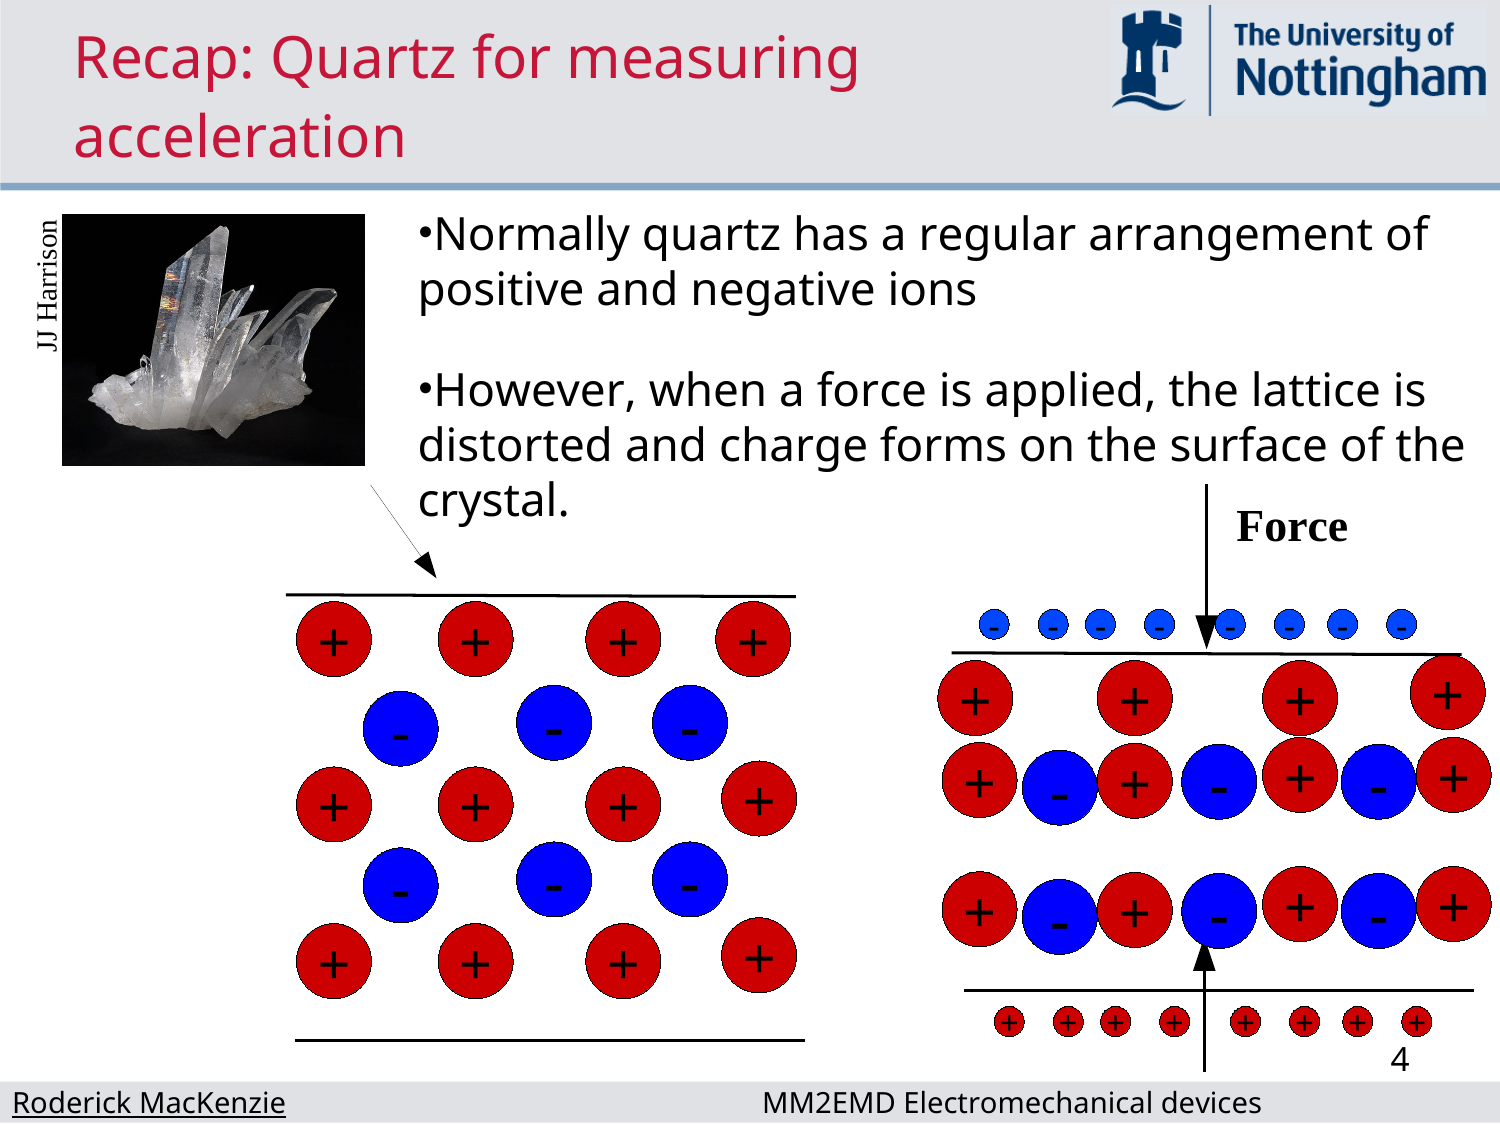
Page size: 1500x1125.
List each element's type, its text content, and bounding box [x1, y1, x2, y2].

text_box + [1230, 1006, 1261, 1037]
text_box - [1022, 879, 1098, 955]
text_box + [1097, 872, 1173, 948]
text_box - [363, 847, 439, 923]
text_box + [438, 766, 514, 842]
text_box + [721, 917, 797, 993]
text_box - [652, 685, 728, 761]
text_box + [438, 923, 514, 999]
text_box + [296, 923, 372, 999]
text_box - [1386, 609, 1417, 640]
text_box + [296, 766, 372, 842]
text_box - [363, 691, 439, 767]
text_box - [1038, 609, 1069, 640]
text_box - [516, 841, 592, 917]
text_box + [585, 923, 661, 999]
text_box - [1215, 609, 1246, 640]
text_box + [1342, 1006, 1373, 1037]
text_box - [1022, 750, 1098, 826]
text_box - [1144, 609, 1175, 640]
text_box + [1416, 737, 1492, 813]
text_box + [585, 766, 661, 842]
text_box + [721, 760, 797, 837]
text_box - [1274, 609, 1305, 640]
text_box + [937, 660, 1013, 736]
text_box + [585, 601, 661, 677]
text_box + [942, 742, 1018, 818]
text_box - [1085, 609, 1116, 640]
text_box + [1159, 1006, 1190, 1037]
text_box + [1100, 1006, 1131, 1037]
text_box + [715, 601, 791, 677]
text_box + [1289, 1006, 1320, 1037]
text_box Normally quartz has a regular arrangement of positive and negative ions However, when a force is applied, the lattice is distorted and charge forms on the surface of the crystal. [402, 197, 1499, 533]
text_box + [1053, 1006, 1084, 1037]
text_box Force [1221, 488, 1362, 559]
text_box - [1181, 873, 1257, 949]
text_box + [296, 601, 372, 677]
text_box + [1401, 1006, 1432, 1037]
text_box + [1410, 657, 1486, 730]
text_box - [1341, 744, 1417, 820]
text_box + [1097, 743, 1173, 819]
text_box - [652, 841, 728, 917]
text_box - [516, 685, 592, 761]
text_box + [1097, 660, 1173, 736]
text_box + [438, 601, 514, 677]
text_box + [994, 1006, 1025, 1037]
text_box + [1262, 660, 1338, 736]
picture [1111, 4, 1487, 116]
text_box <number> [1375, 1030, 1500, 1101]
text_box - [1181, 744, 1257, 820]
text_box + [1262, 737, 1338, 813]
title Recap: Quartz for measuring acceleration [59, 20, 1057, 172]
text_box + [1262, 866, 1338, 942]
text_box + [1416, 866, 1492, 942]
picture [62, 214, 365, 466]
text_box - [1327, 609, 1358, 640]
text_box JJ Harrison [20, 98, 95, 368]
text_box + [942, 871, 1018, 947]
text_box - [979, 609, 1010, 640]
text_box - [1341, 873, 1417, 949]
